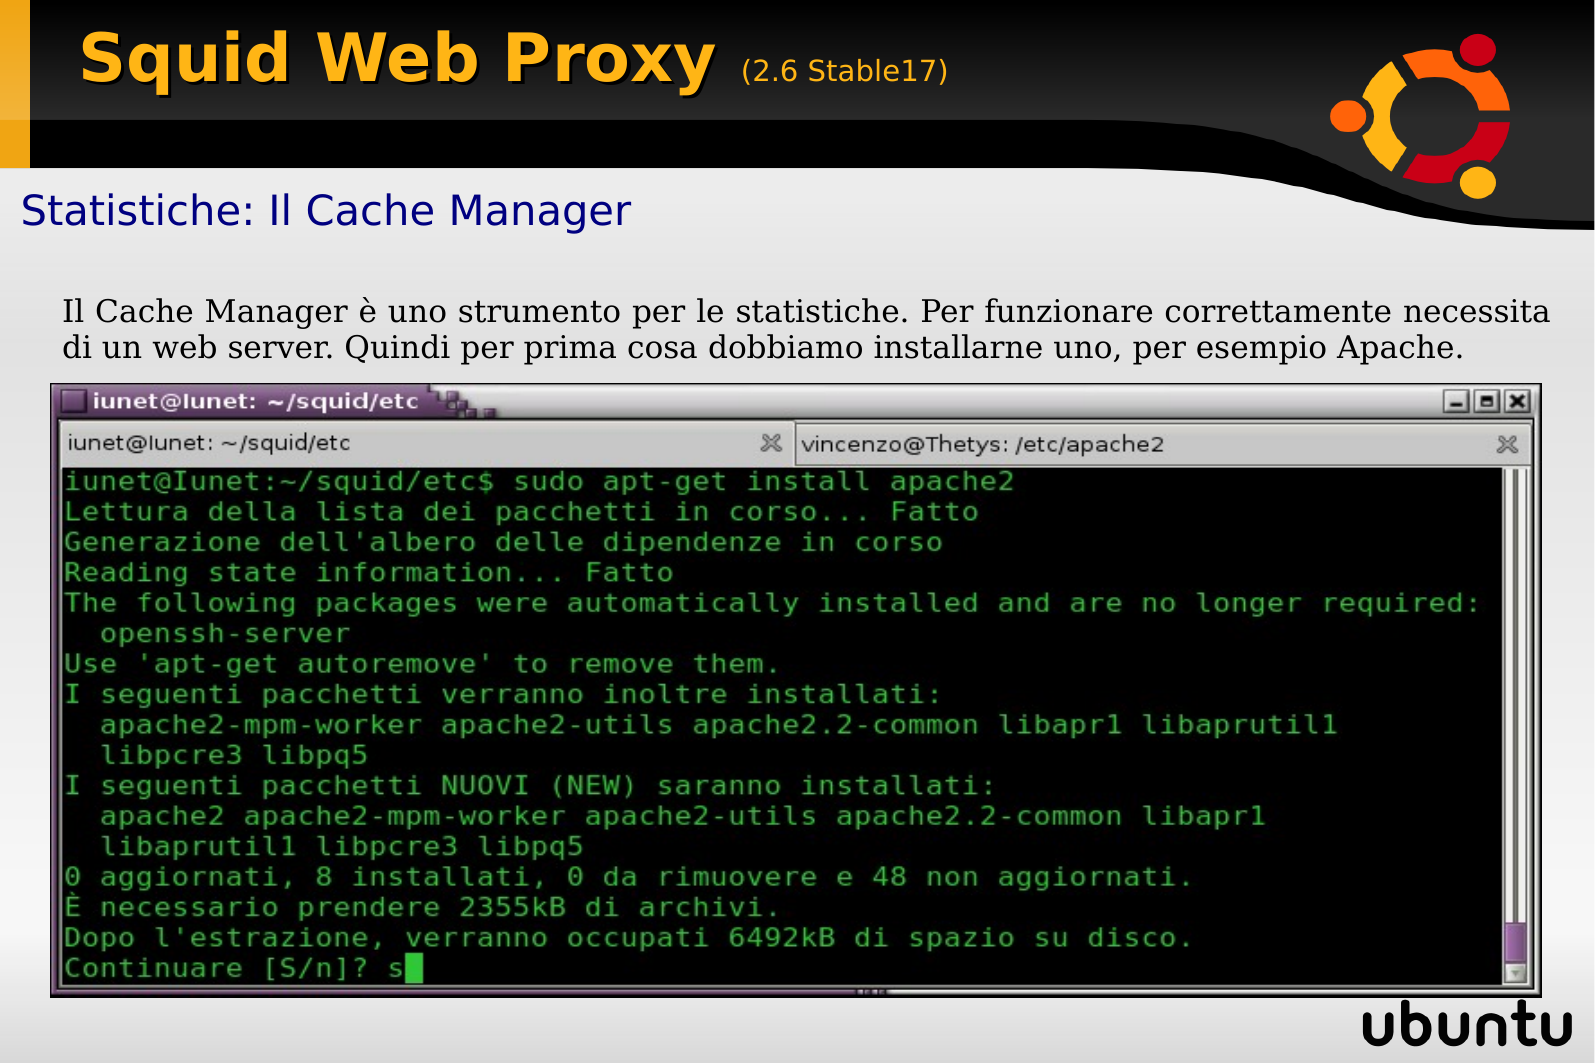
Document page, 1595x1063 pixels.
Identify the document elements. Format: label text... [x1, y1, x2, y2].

text_box Statistiche: Il Cache Manager [17, 178, 1554, 243]
text_box Squid Web Proxy (2.6 Stable17) [23, 11, 1004, 105]
picture [0, 0, 1595, 1063]
text_box Il Cache Manager è uno strumento per le statistiche. Per funzionare correttamente necessita di un web server. Quindi per prima cosa dobbiamo installarne uno, per esempio Apache. [59, 285, 1565, 1034]
